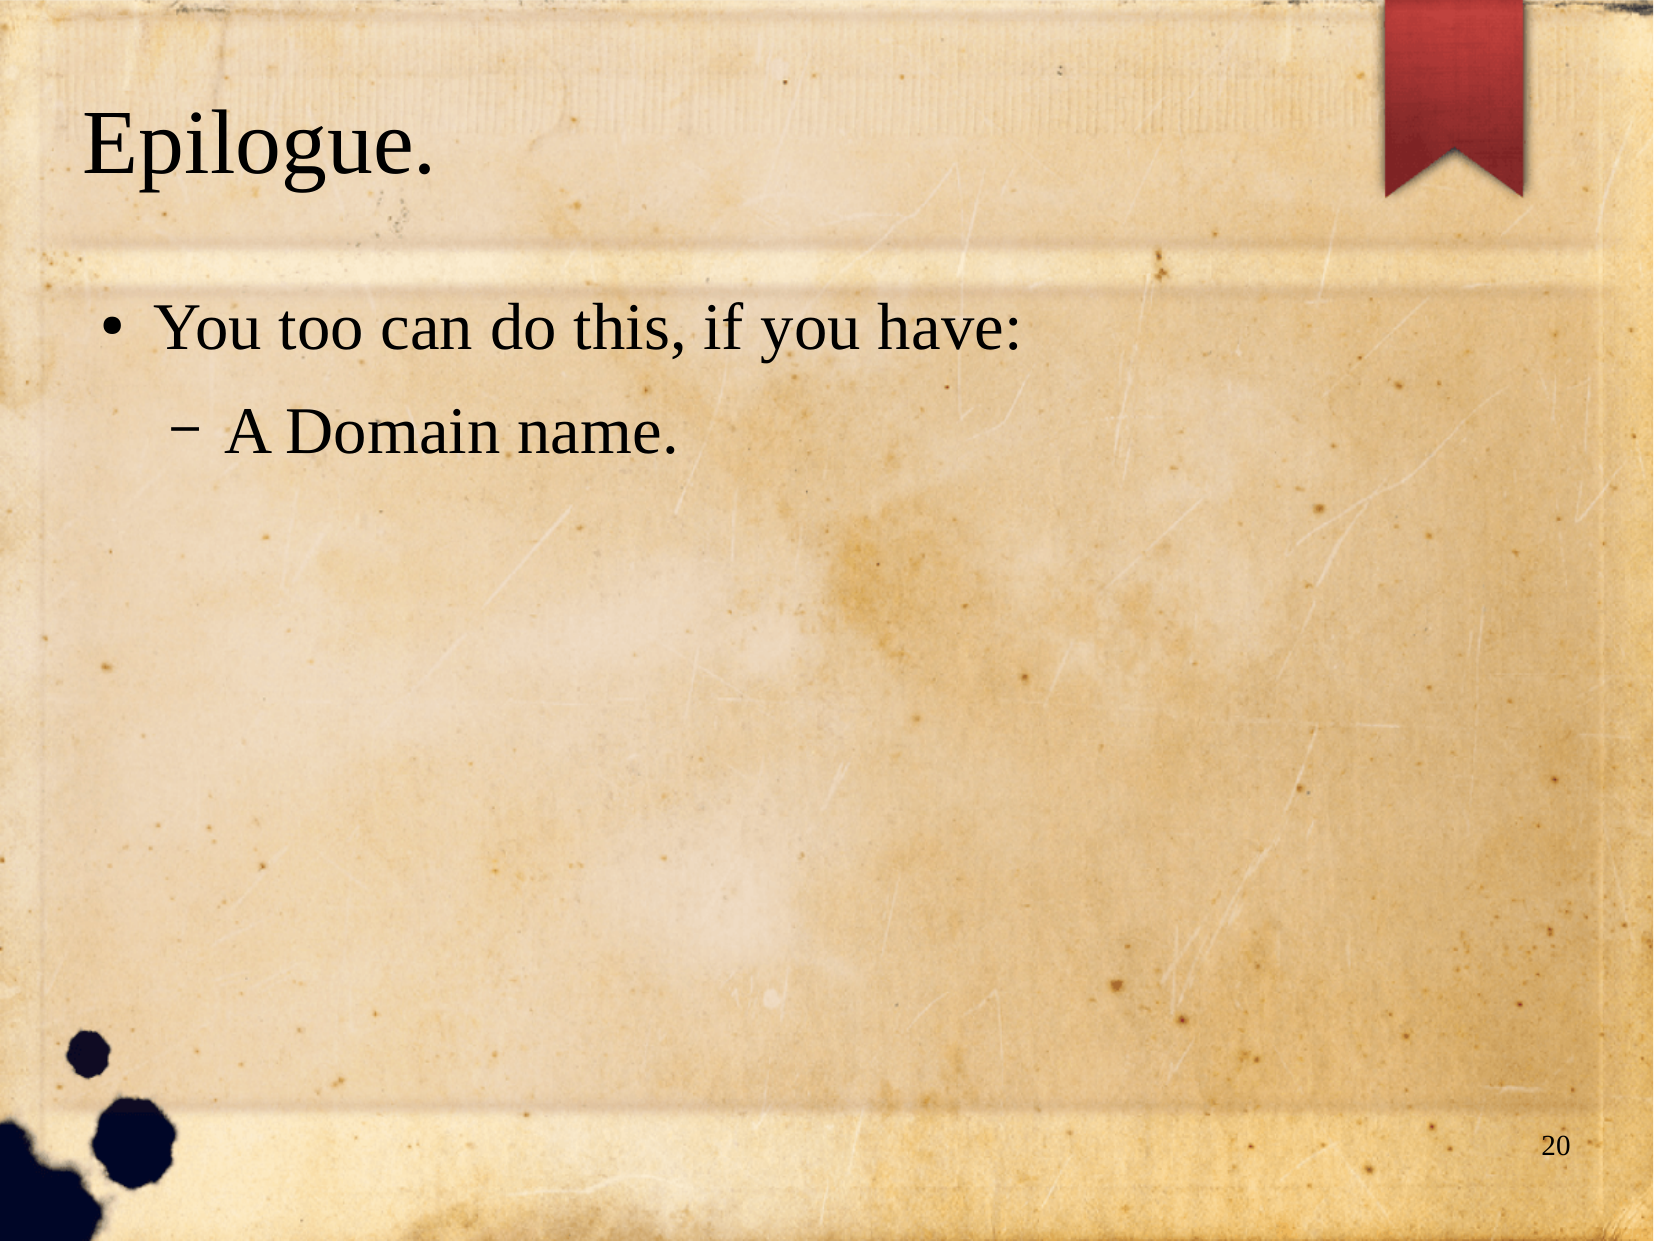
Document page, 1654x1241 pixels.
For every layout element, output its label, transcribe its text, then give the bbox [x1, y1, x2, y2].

list You too can do this, if you have: A Domain name. [82, 290, 1538, 1010]
picture [0, 0, 1654, 1241]
title Epilogue. [82, 49, 1347, 237]
